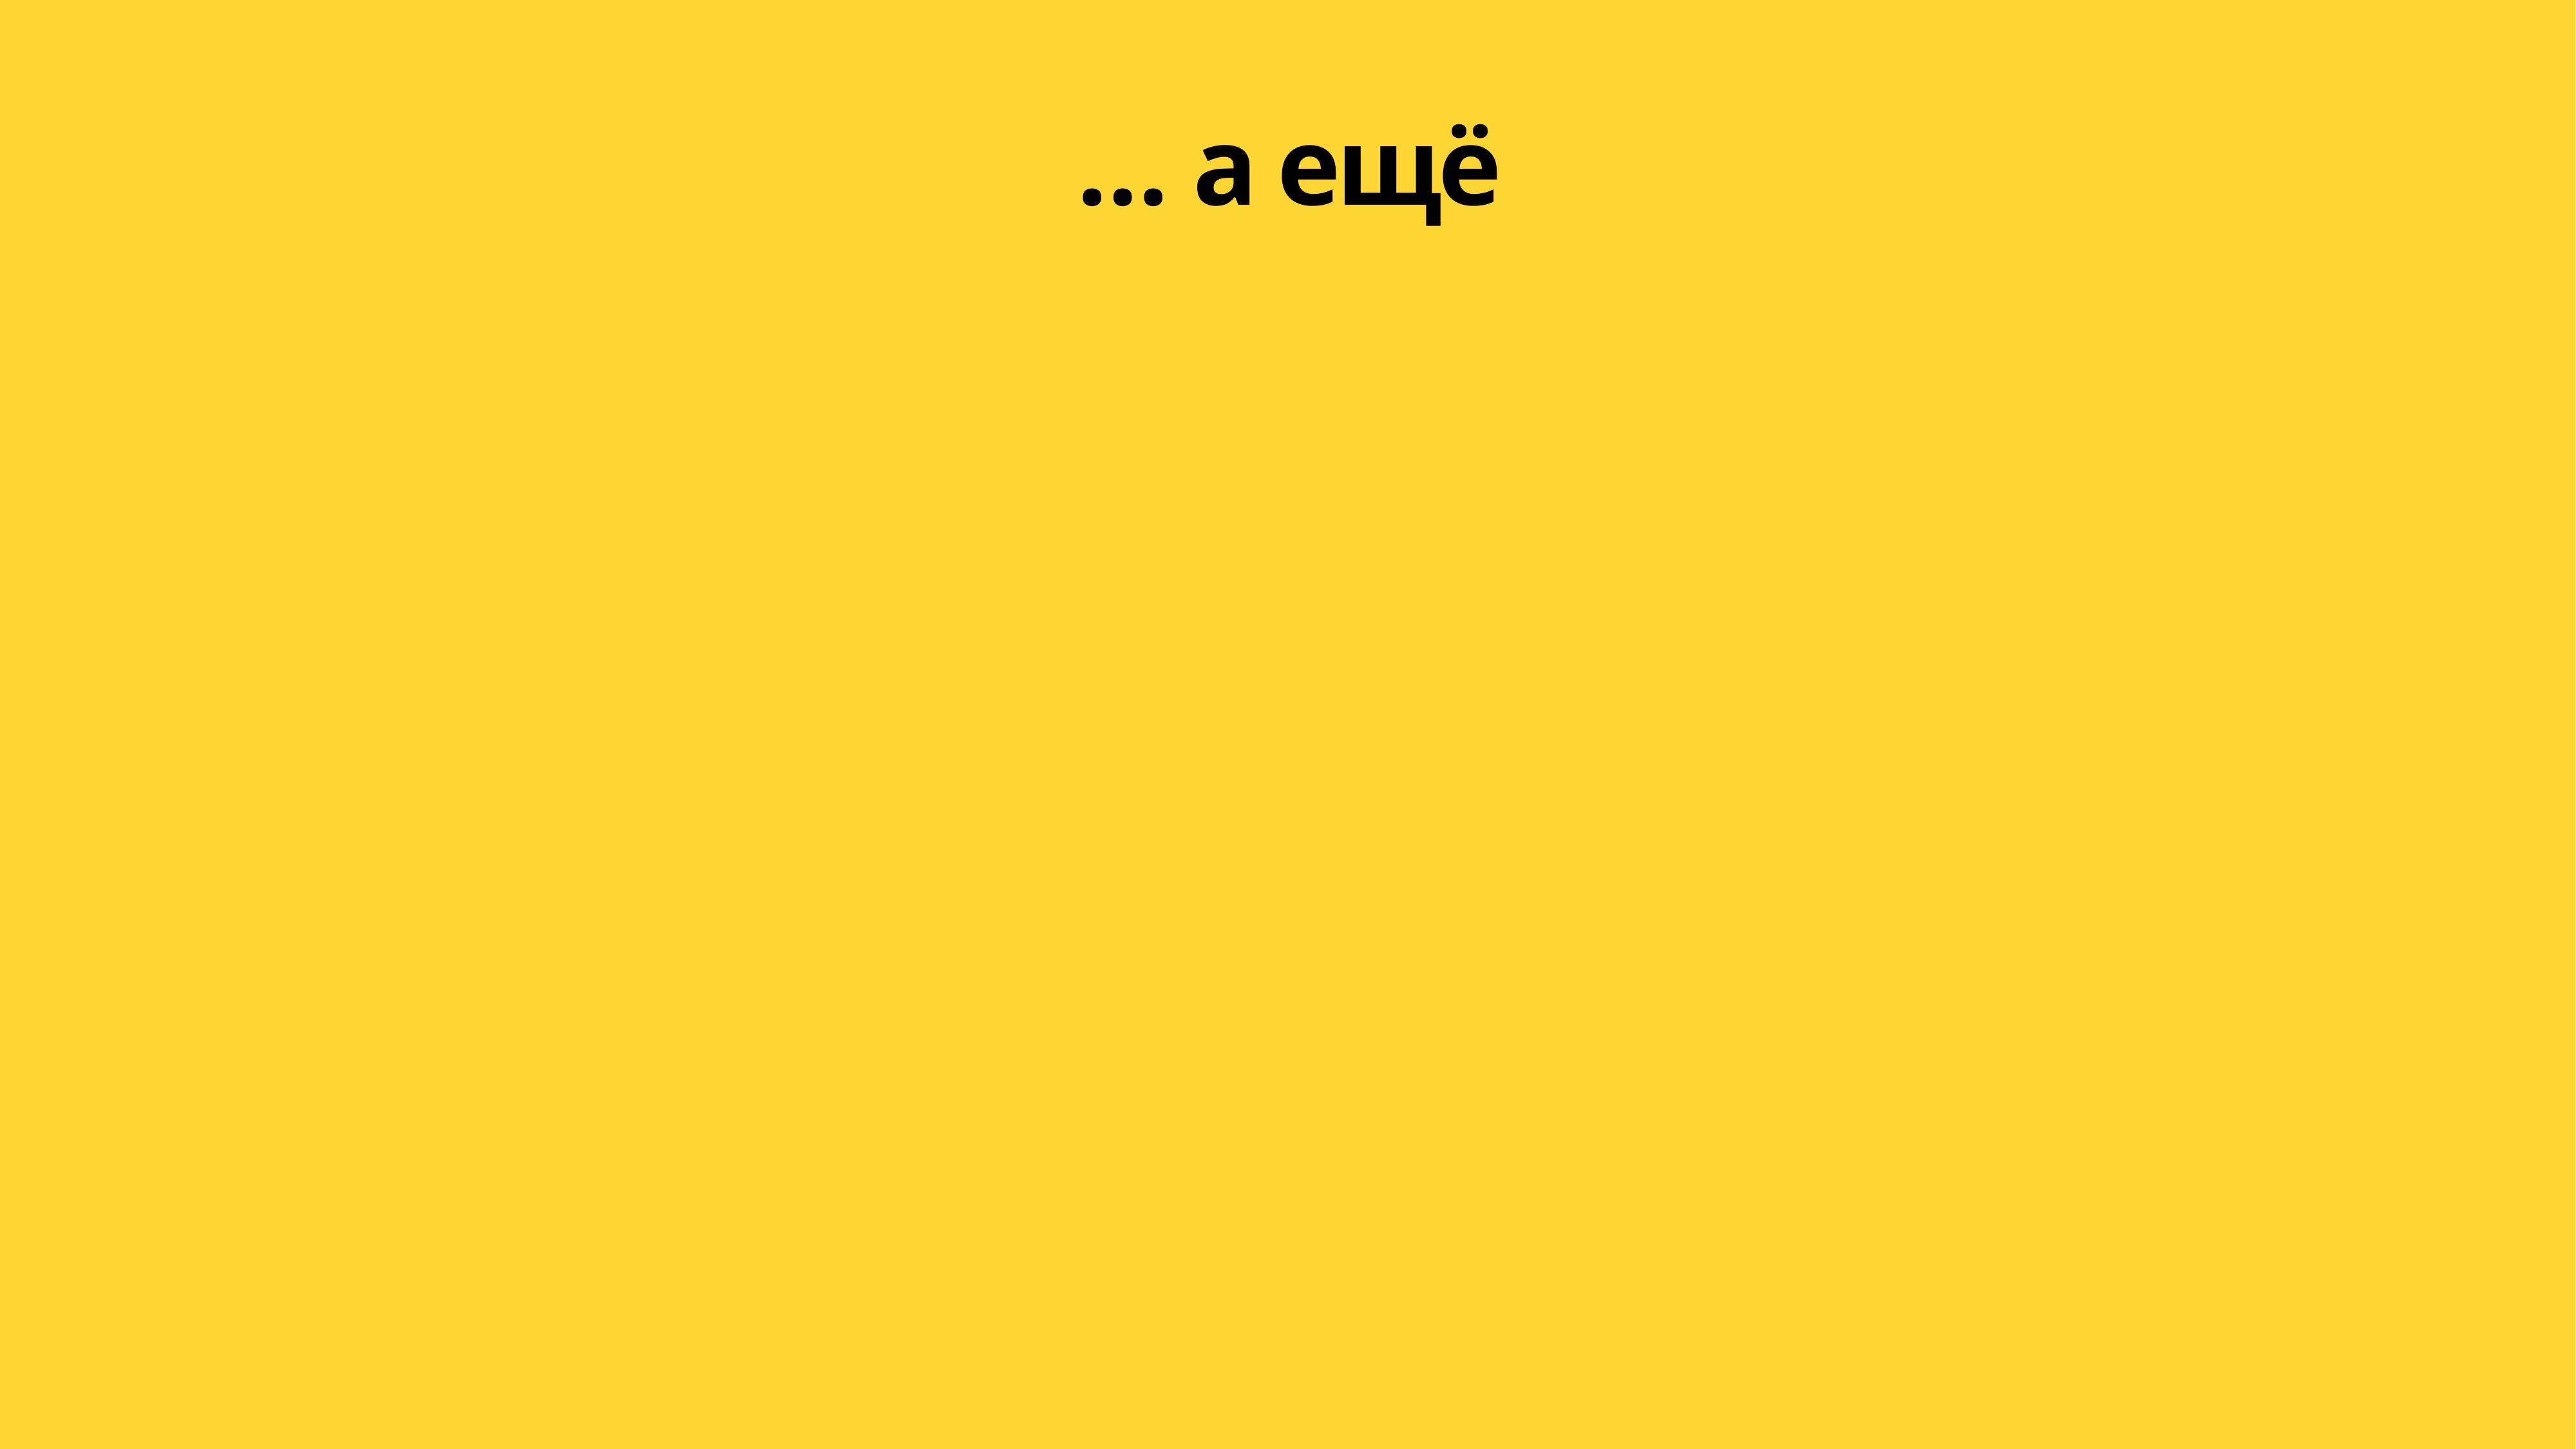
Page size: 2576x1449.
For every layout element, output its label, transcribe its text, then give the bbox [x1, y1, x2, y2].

title … а ещё [106, 101, 2473, 228]
